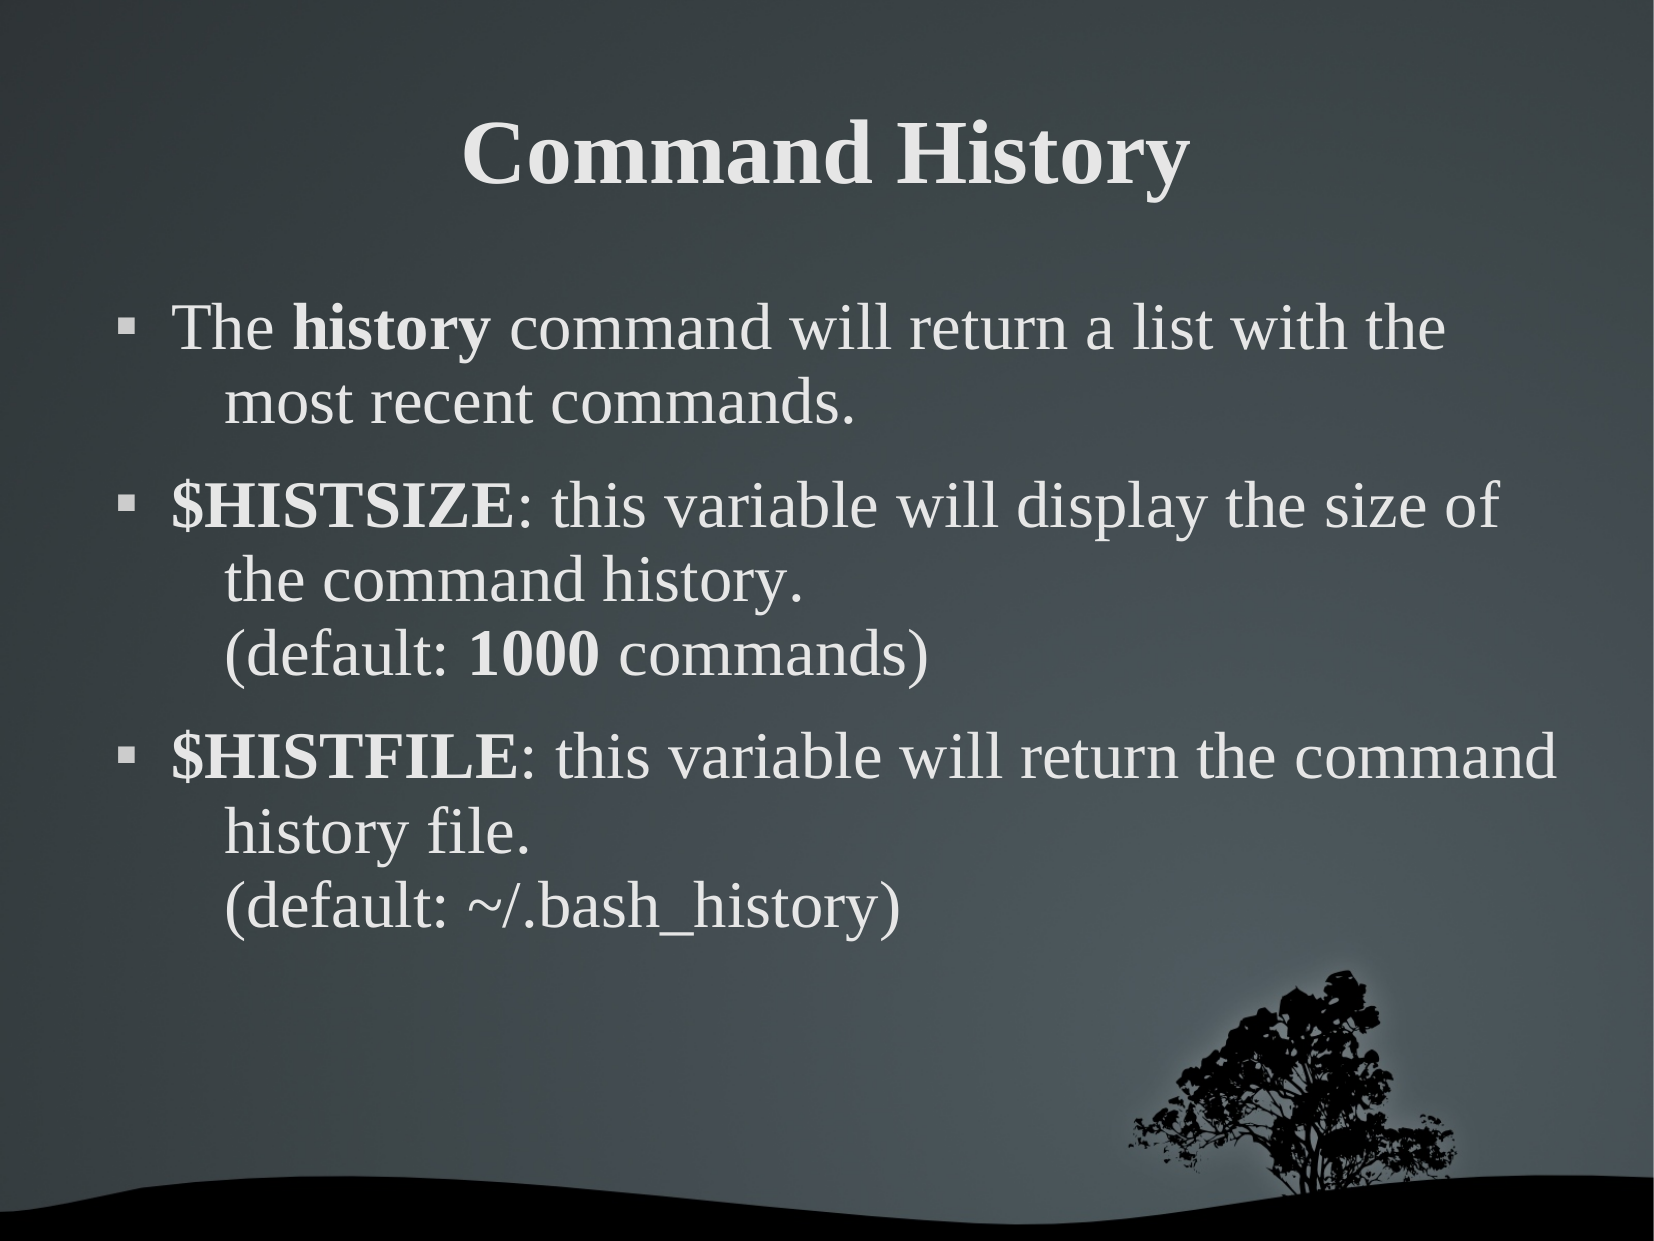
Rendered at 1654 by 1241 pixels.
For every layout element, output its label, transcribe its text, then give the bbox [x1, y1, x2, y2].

list The history command will return a list with the most recent commands. $HISTSIZE: this variable will display the size of the command history. (default: 1000 commands) $HISTFILE: this variable will return the command history file. (default: ~/.bash_history) [82, 290, 1571, 1109]
picture [0, 0, 1654, 1241]
title Command History [82, 19, 1571, 287]
